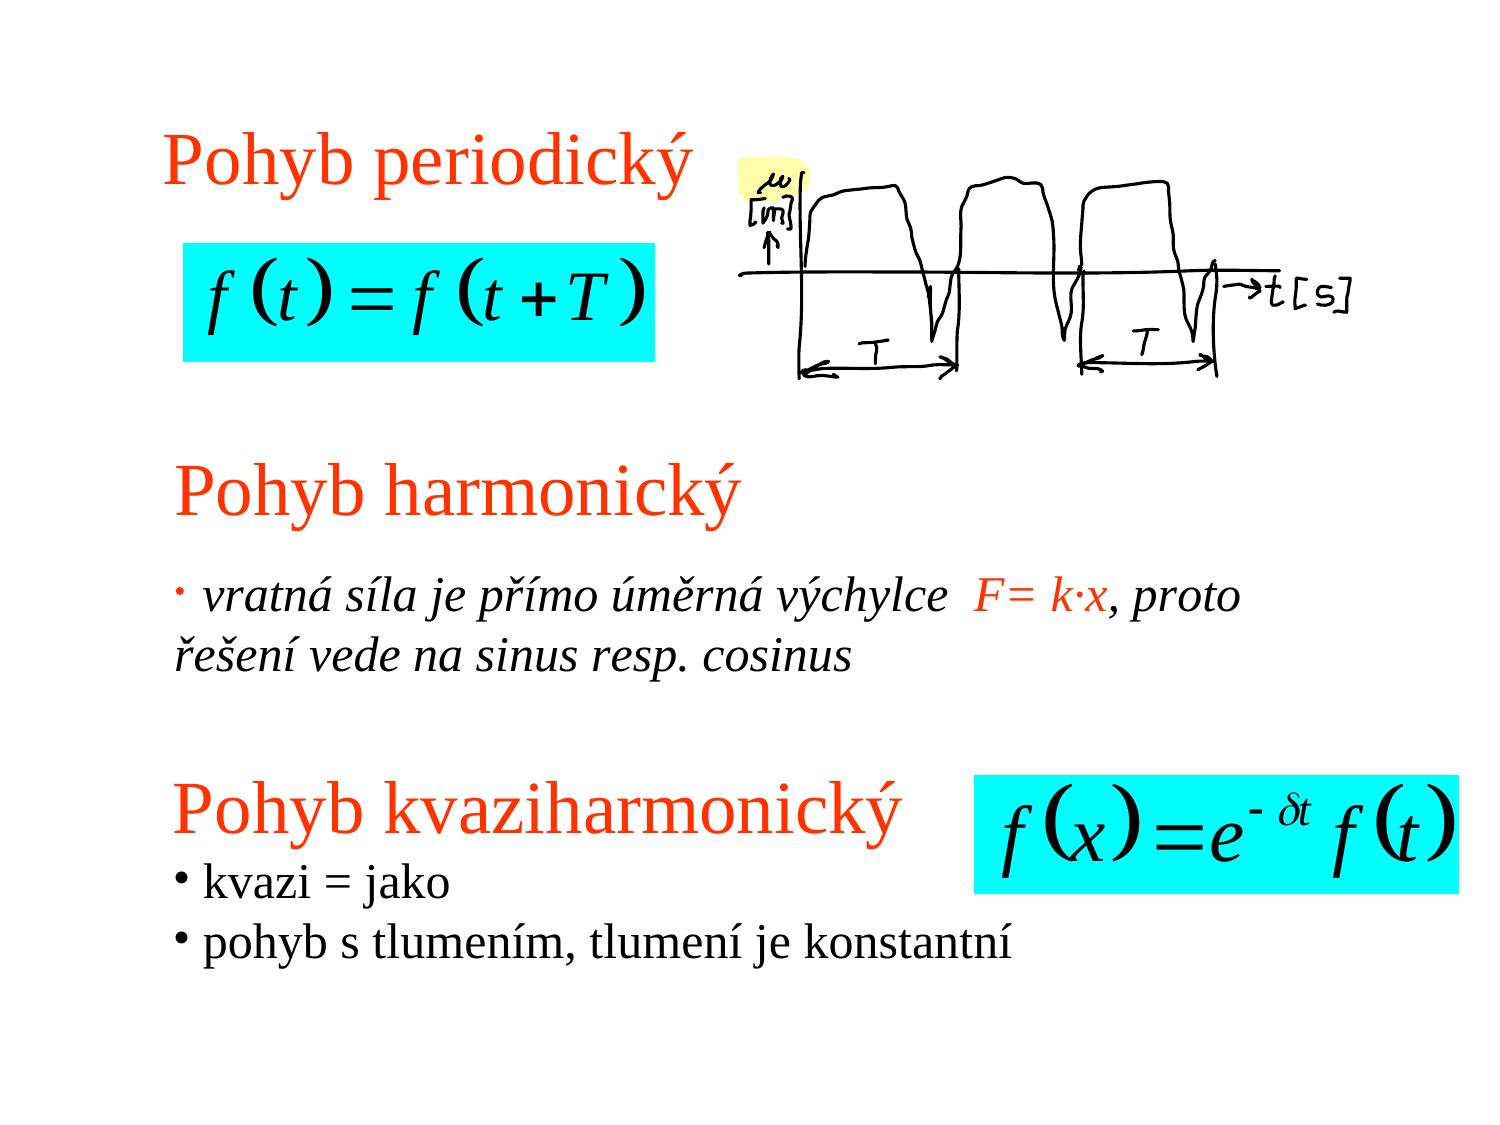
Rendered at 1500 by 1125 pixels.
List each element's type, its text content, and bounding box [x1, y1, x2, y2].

chart [974, 774, 1459, 895]
chart [183, 243, 656, 362]
text_box Pohyb harmonický vratná síla je přímo úměrná výchylce F= k·x, proto řešení vede na sinus resp. cosinus [159, 432, 1306, 751]
text_box Pohyb kvaziharmonický kvazi = jako pohyb s tlumením, tlumení je konstantní [158, 750, 1041, 976]
text_box Pohyb periodický [148, 101, 709, 208]
